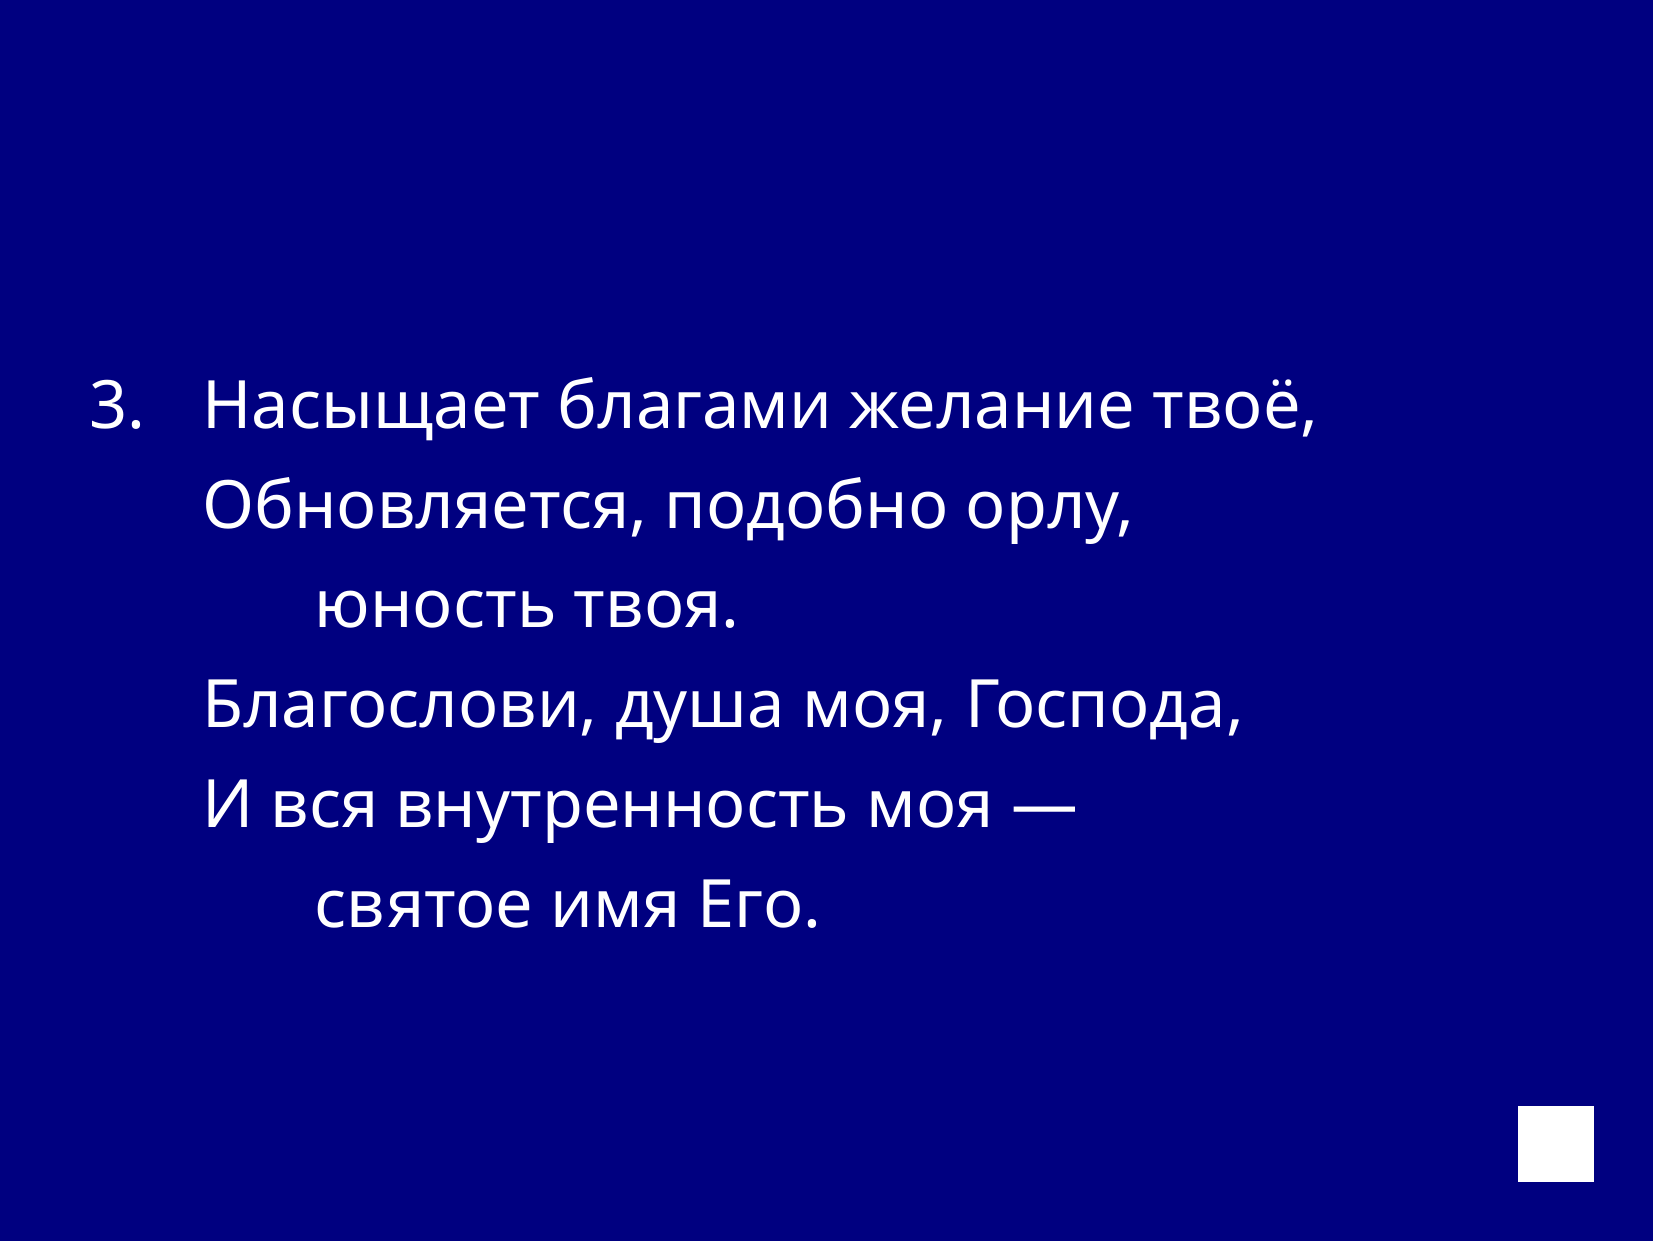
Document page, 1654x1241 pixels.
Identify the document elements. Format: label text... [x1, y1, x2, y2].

text_box [1518, 1106, 1594, 1182]
text_box 3. Насыщает благами желание твоё, Обновляется, подобно орлу, юность твоя. Благослови, душа моя, Господа, И вся внутренность моя — святое имя Его. [75, 150, 1576, 1163]
